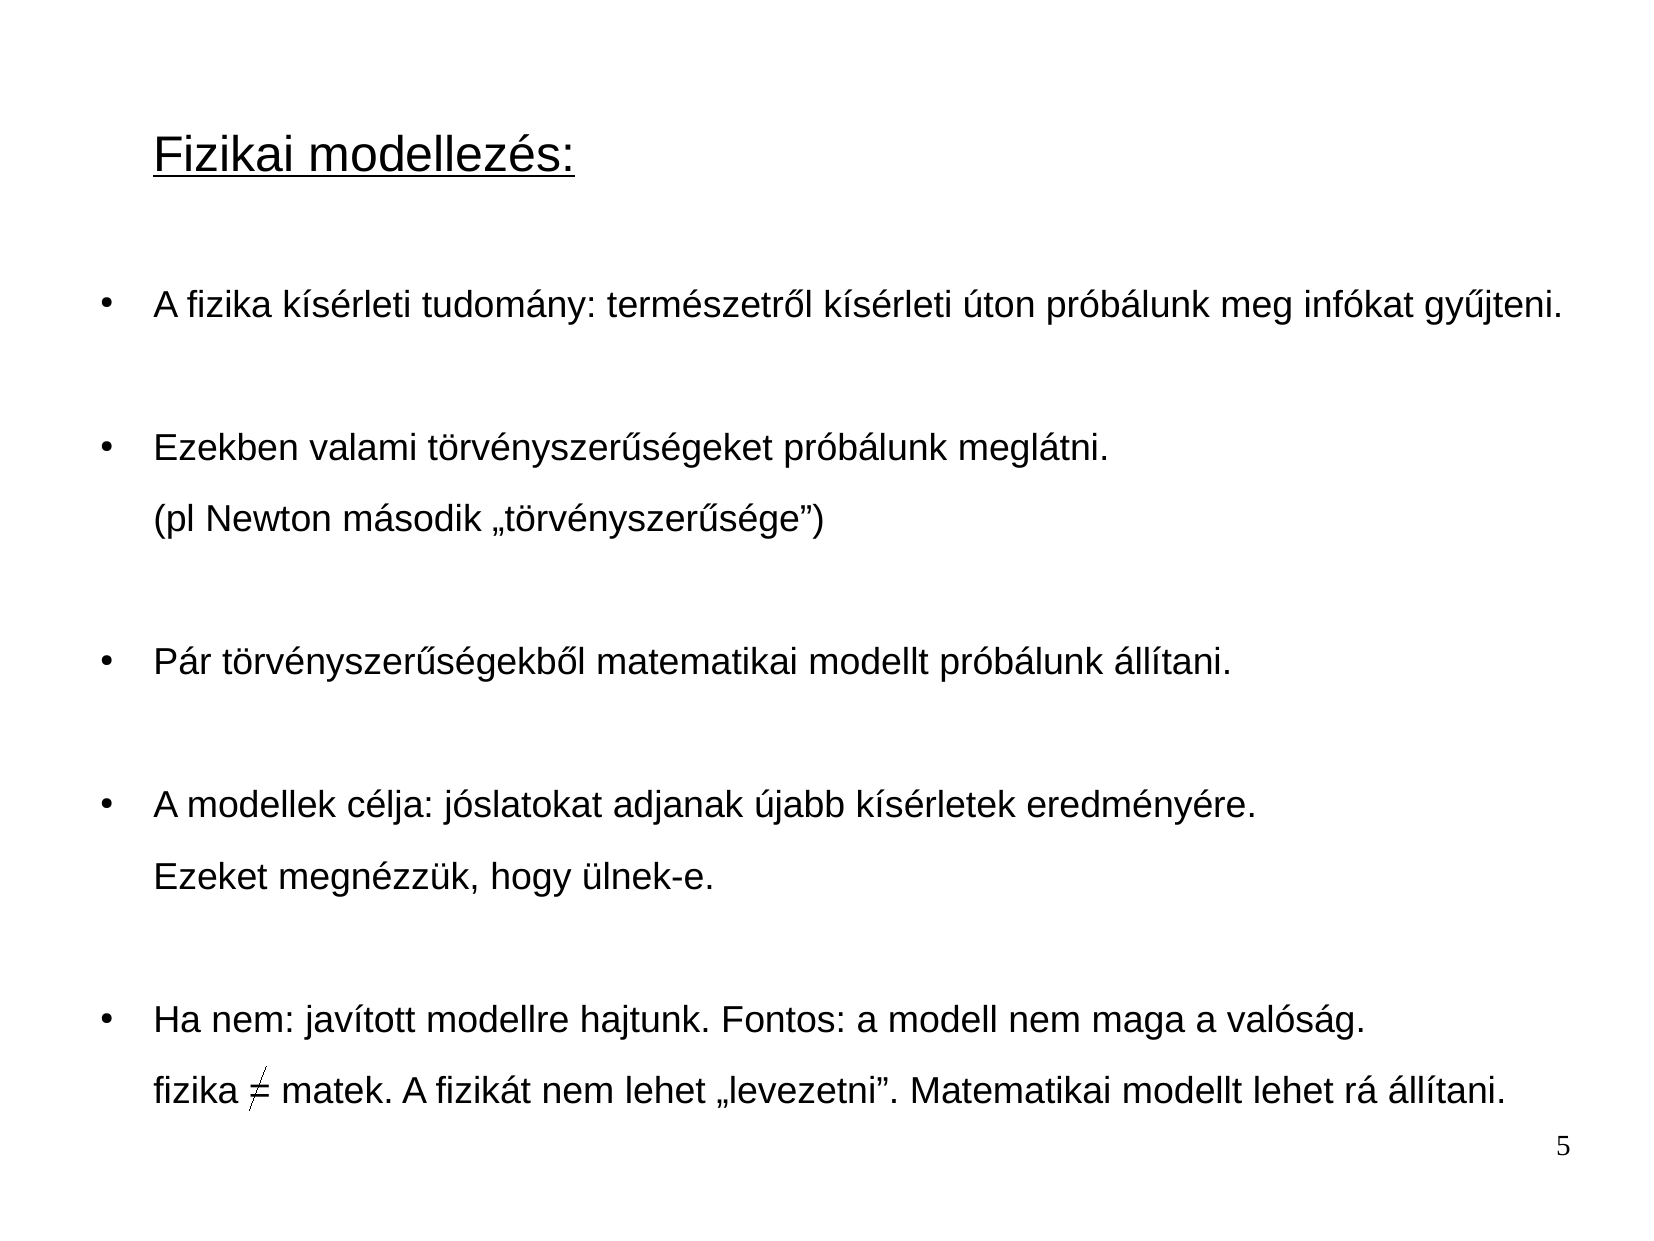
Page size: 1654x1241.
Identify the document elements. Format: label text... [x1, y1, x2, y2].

list Fizikai modellezés: A fizika kísérleti tudomány: természetről kísérleti úton próbálunk meg infókat gyűjteni. Ezekben valami törvényszerűségeket próbálunk meglátni. (pl Newton második „törvényszerűsége”) Pár törvényszerűségekből matematikai modellt próbálunk állítani. A modellek célja: jóslatokat adjanak újabb kísérletek eredményére. Ezeket megnézzük, hogy ülnek-e. Ha nem: javított modellre hajtunk. Fontos: a modell nem maga a valóság. fizika = matek. A fizikát nem lehet „levezetni”. Matematikai modellt lehet rá állítani. [82, 126, 1571, 1131]
